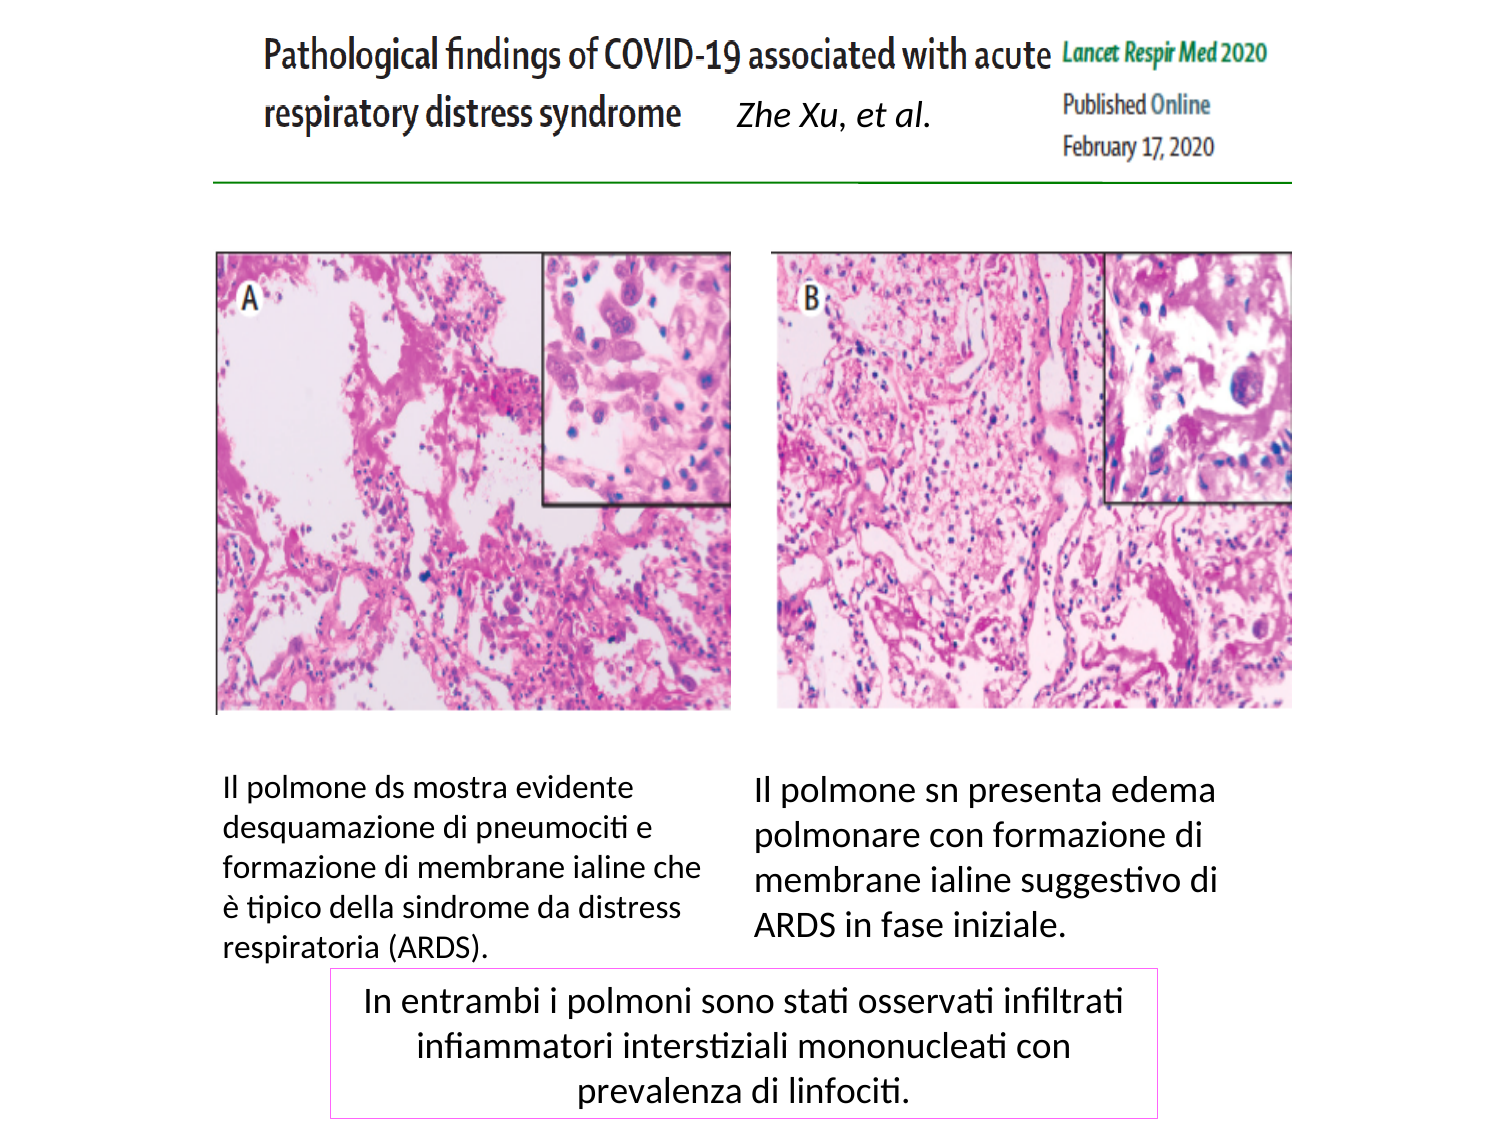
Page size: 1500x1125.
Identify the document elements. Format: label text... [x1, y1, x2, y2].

picture [771, 248, 1292, 715]
picture [213, 248, 731, 715]
picture [255, 28, 1292, 170]
text_box In entrambi i polmoni sono stati osservati infiltrati infiammatori interstiziali mononucleati con prevalenza di linfociti. [330, 968, 1158, 1119]
text_box Zhe Xu, et al. [721, 82, 1021, 143]
text_box Il polmone sn presenta edema polmonare con formazione di membrane ialine suggestivo di ARDS in fase iniziale. [738, 758, 1302, 953]
text_box Il polmone ds mostra evidente desquamazione di pneumociti e formazione di membrane ialine che è tipico della sindrome da distress respiratoria (ARDS). [207, 758, 733, 973]
